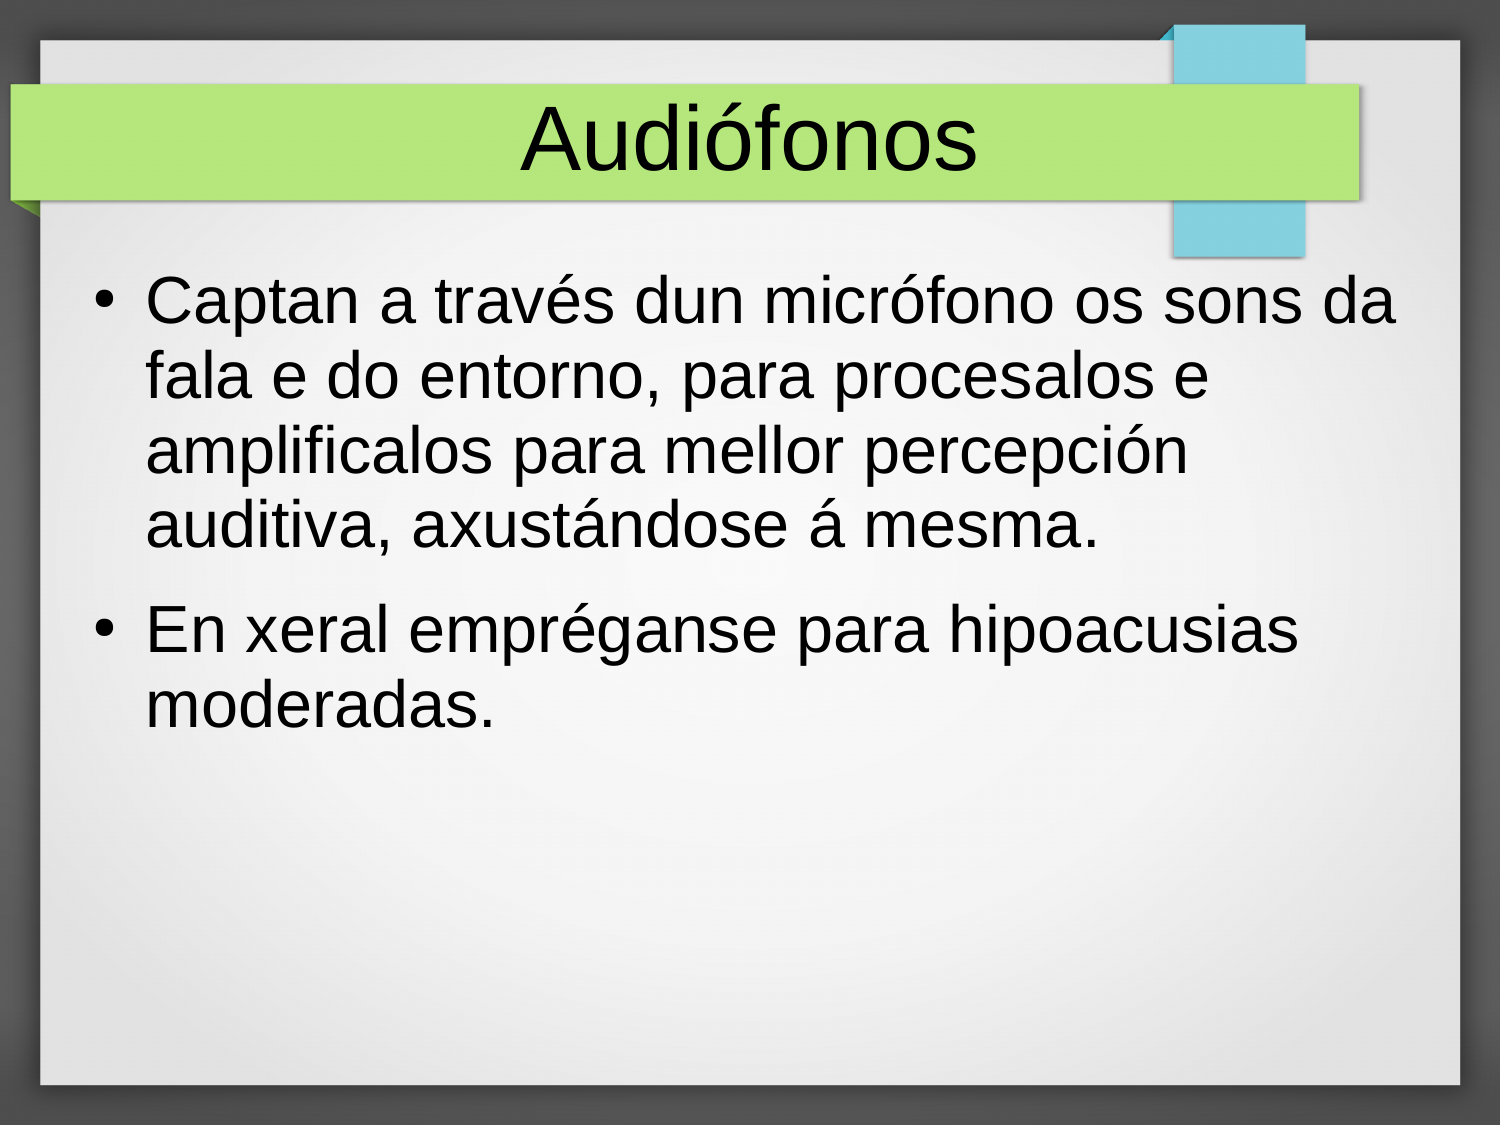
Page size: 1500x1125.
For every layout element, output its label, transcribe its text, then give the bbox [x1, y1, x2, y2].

list Captan a través dun micrófono os sons da fala e do entorno, para procesalos e amplificalos para mellor percepción auditiva, axustándose á mesma. En xeral empréganse para hipoacusias moderadas. [75, 263, 1425, 916]
title Audiófonos [75, 44, 1425, 233]
picture [0, 0, 1500, 1125]
